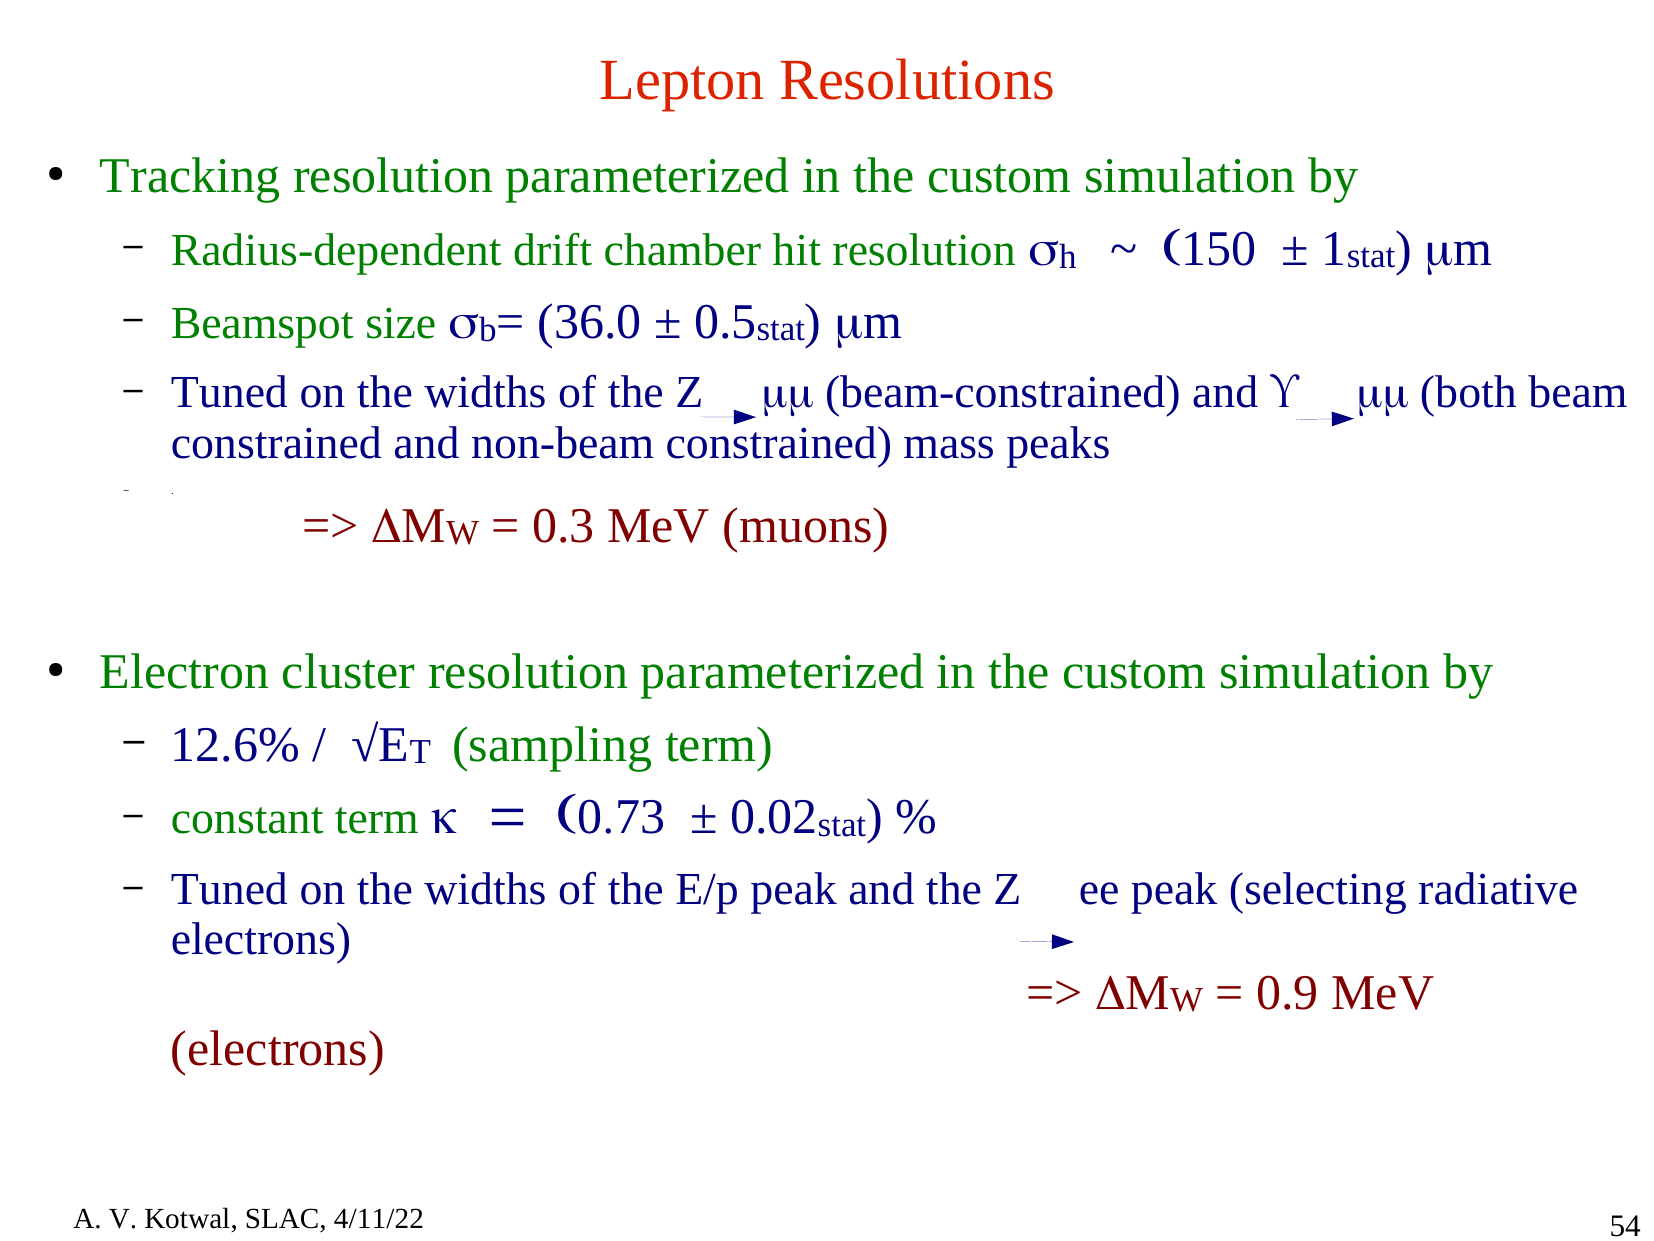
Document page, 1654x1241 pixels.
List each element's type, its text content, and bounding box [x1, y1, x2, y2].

list Tracking resolution parameterized in the custom simulation by Radius-dependent drift chamber hit resolution σh ~ (150 ± 1stat) μm Beamspot size σb= (36.0 ± 0.5stat) μm Tuned on the widths of the Z μμ (beam-constrained) and ϒ μμ (both beam constrained and non-beam constrained) mass peaks . => ΔMW = 0.3 MeV (muons) Electron cluster resolution parameterized in the custom simulation by 12.6% / √ET (sampling term) constant term κ = (0.73 ± 0.02stat) % Tuned on the widths of the E/p peak and the Z ee peak (selecting radiative electrons) => ΔMW = 0.9 MeV (electrons) [29, 147, 1654, 1197]
title Lepton Resolutions [121, 26, 1534, 133]
